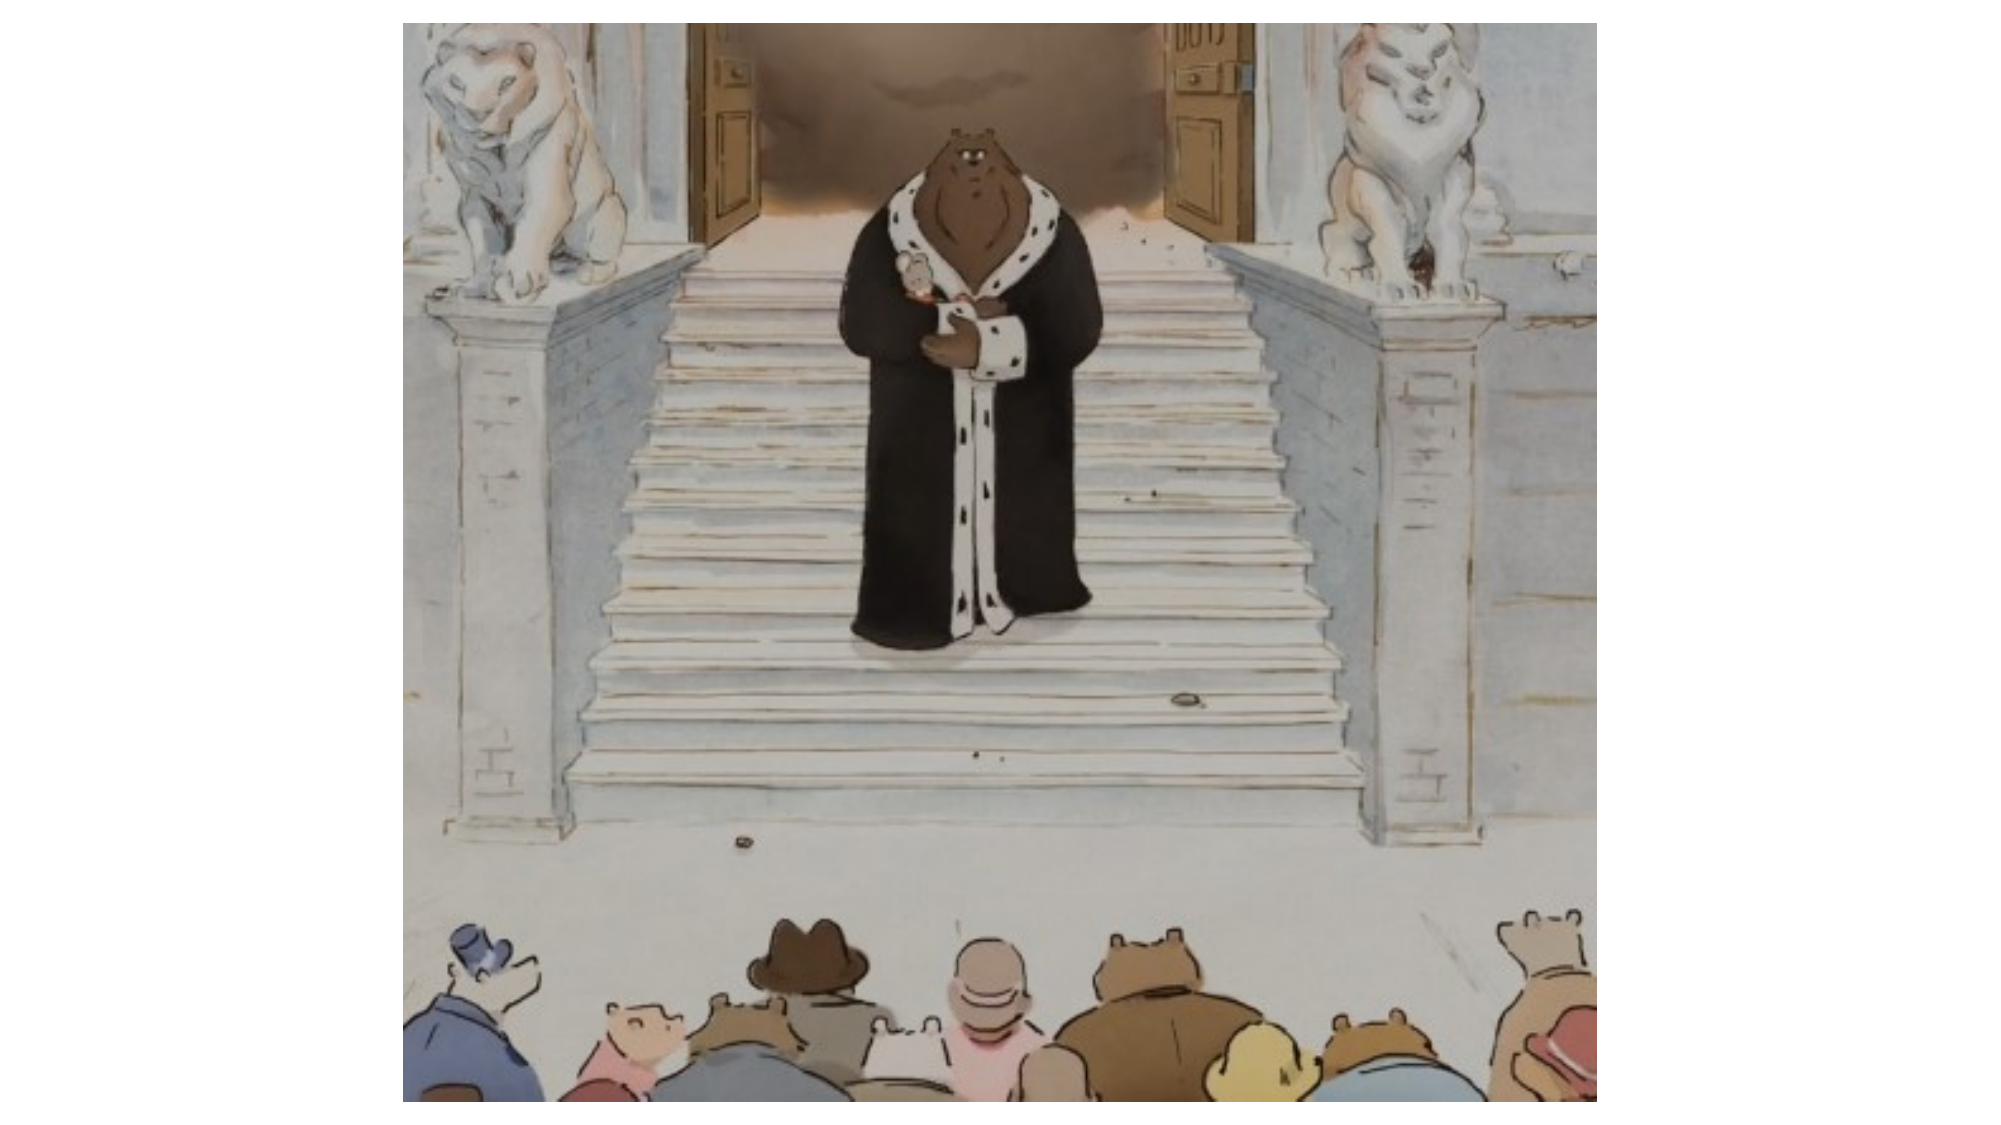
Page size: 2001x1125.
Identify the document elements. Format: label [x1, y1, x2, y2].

picture [403, 23, 1597, 1102]
